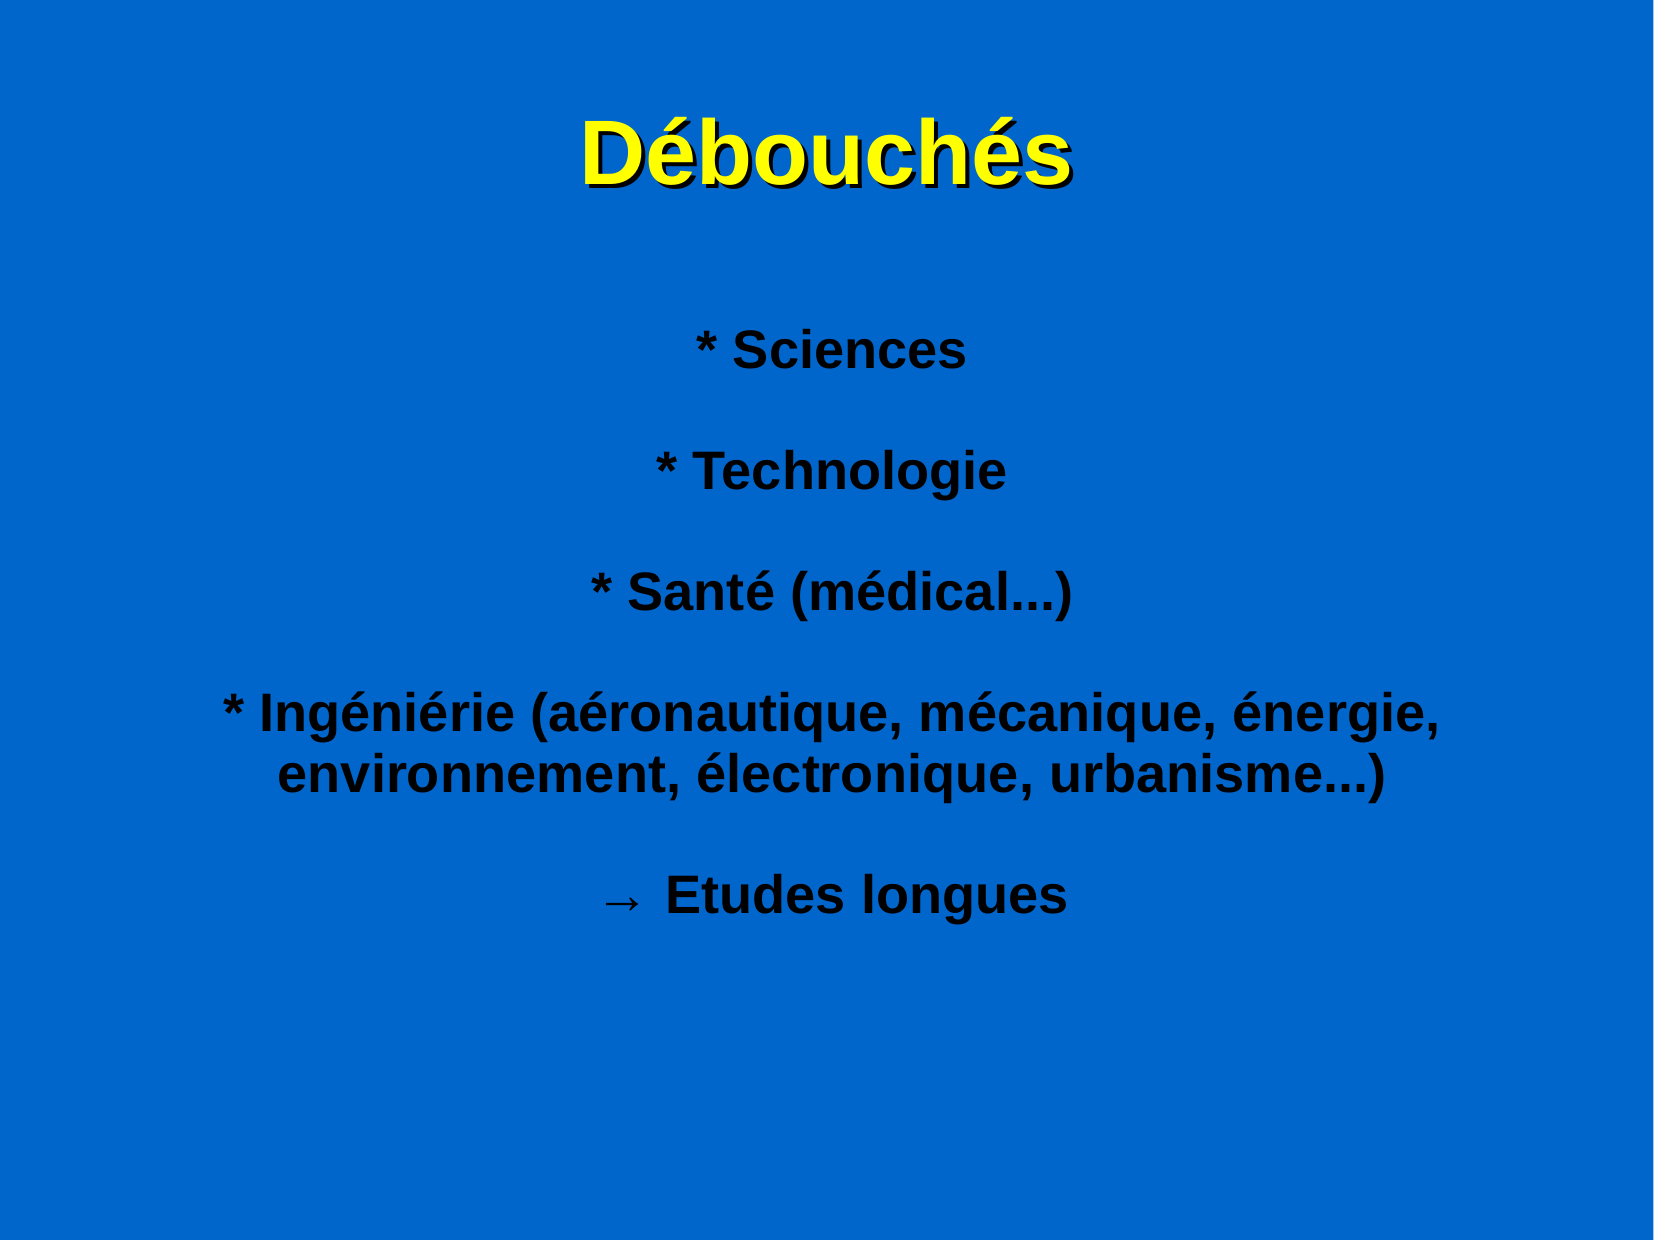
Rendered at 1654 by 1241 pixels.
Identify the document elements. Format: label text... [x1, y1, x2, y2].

title Débouchés [82, 49, 1571, 257]
text_box * Sciences * Technologie * Santé (médical...) * Ingéniérie (aéronautique, mécanique, énergie, environnement, électronique, urbanisme...) → Etudes longues [188, 312, 1477, 990]
